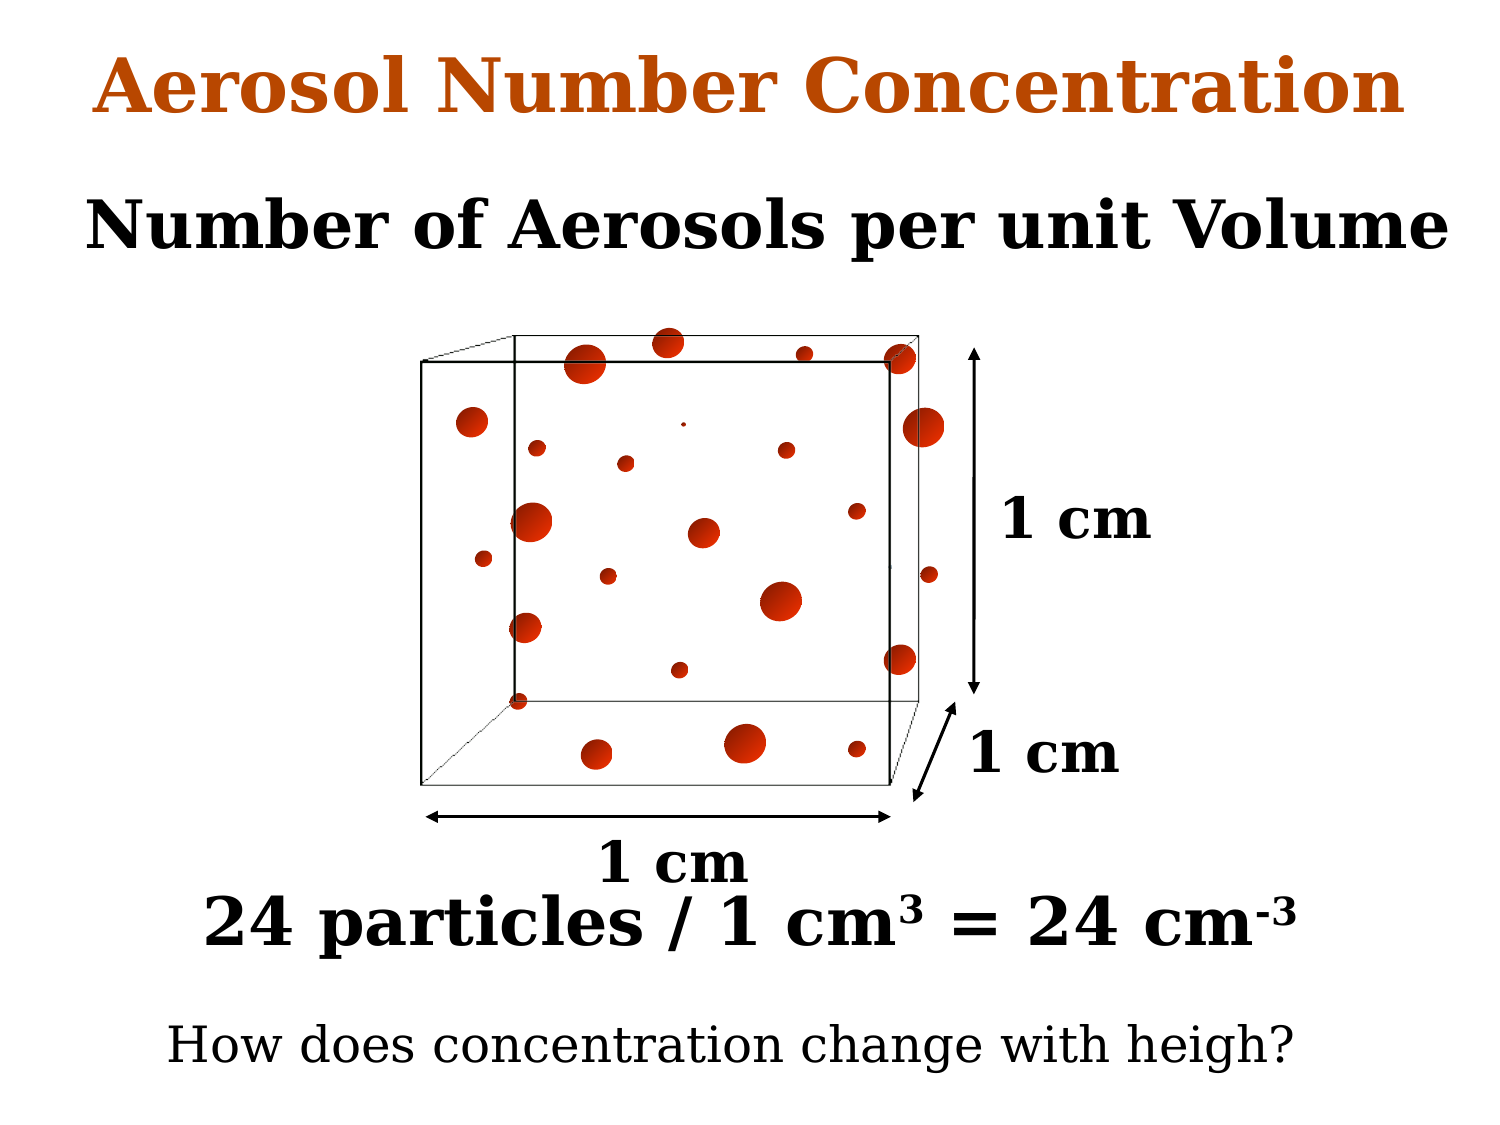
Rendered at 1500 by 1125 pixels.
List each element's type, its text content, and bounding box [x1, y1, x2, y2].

text_box Number of Aerosols per unit Volume [74, 190, 1463, 264]
text_box 1 cm [541, 823, 804, 879]
text_box How does concentration change with heigh? [105, 995, 1381, 1090]
text_box 1 cm [997, 487, 1154, 552]
text_box 1 cm [724, 856, 734, 879]
text_box [921, 407, 945, 448]
picture [420, 335, 921, 789]
text_box Aerosol Number Concentration [0, 37, 1500, 141]
text_box 1 cm [964, 720, 1122, 785]
text_box [655, 327, 683, 335]
text_box [921, 566, 938, 583]
text_box 1 cm [705, 856, 714, 879]
text_box 24 particles / 1 cm3 = 24 cm-3 [112, 879, 1388, 973]
